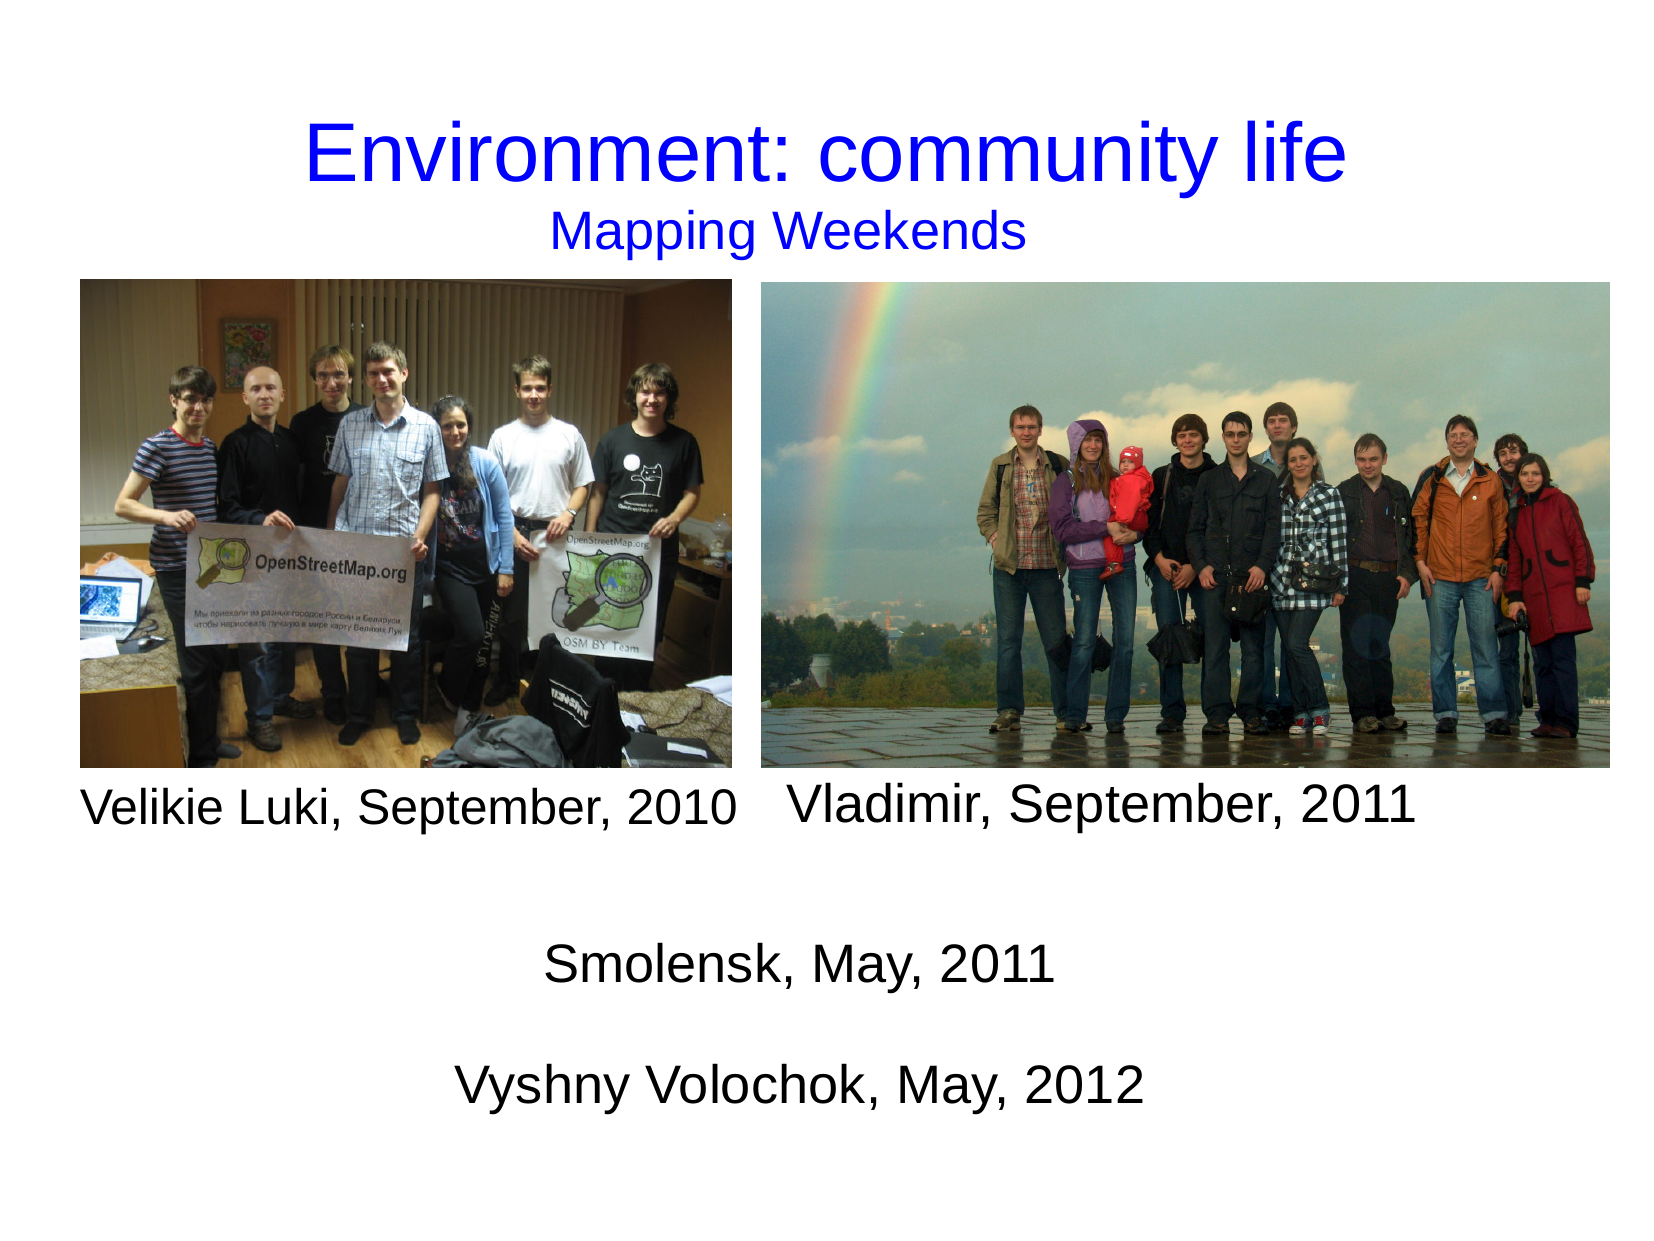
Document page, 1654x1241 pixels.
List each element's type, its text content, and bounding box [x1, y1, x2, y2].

picture [80, 279, 732, 768]
text_box Vladimir, September, 2011 [786, 773, 1419, 835]
text_box Mapping Weekends [549, 200, 1029, 262]
picture [761, 282, 1610, 768]
title Environment: community life [82, 49, 1571, 257]
text_box Smolensk, May, 2011 Vyshny Volochok, May, 2012 [372, 933, 1229, 1115]
text_box Velikie Luki, September, 2010 [79, 779, 739, 836]
